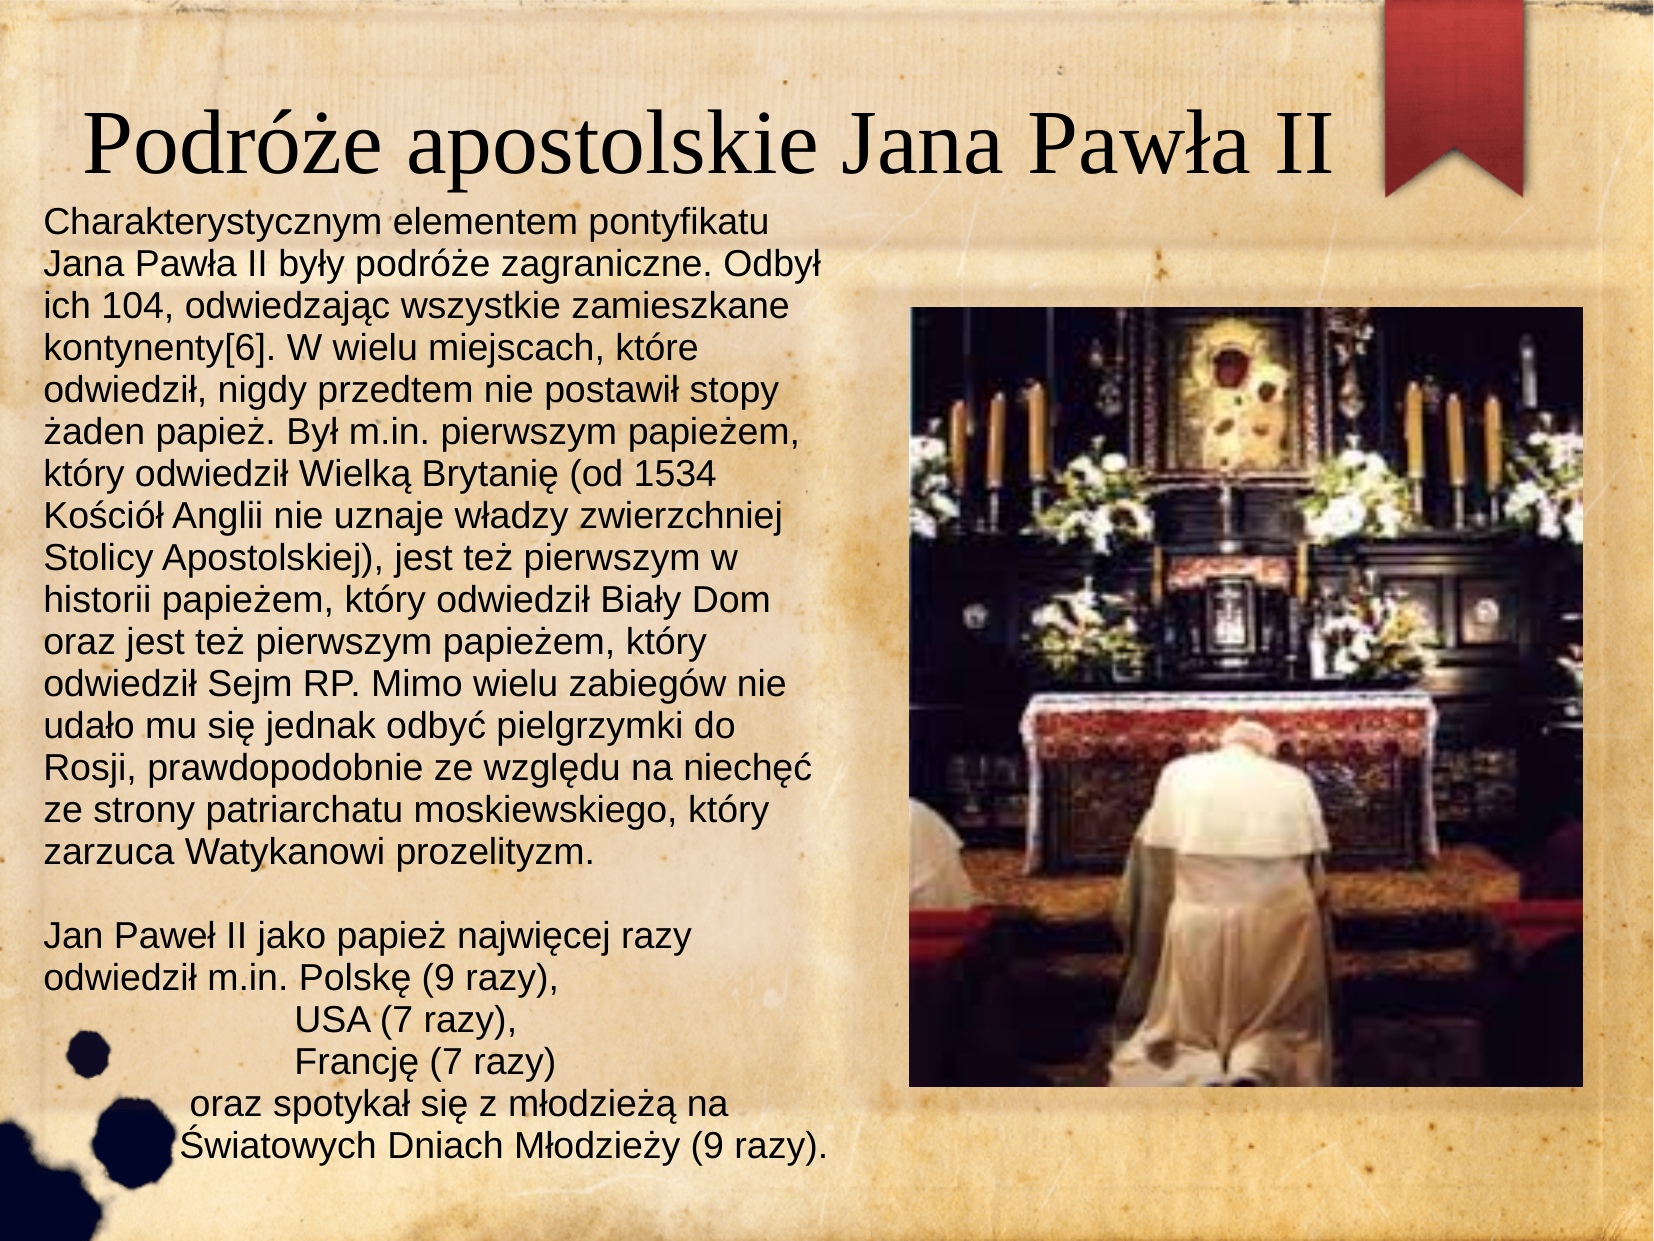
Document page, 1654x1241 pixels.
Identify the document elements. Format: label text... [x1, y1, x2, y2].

text_box Charakterystycznym elementem pontyfikatu Jana Pawła II były podróże zagraniczne. Odbył ich 104, odwiedzając wszystkie zamieszkane kontynenty[6]. W wielu miejscach, które odwiedził, nigdy przedtem nie postawił stopy żaden papież. Był m.in. pierwszym papieżem, który odwiedził Wielką Brytanię (od 1534 Kościół Anglii nie uznaje władzy zwierzchniej Stolicy Apostolskiej), jest też pierwszym w historii papieżem, który odwiedził Biały Dom oraz jest też pierwszym papieżem, który odwiedził Sejm RP. Mimo wielu zabiegów nie udało mu się jednak odbyć pielgrzymki do Rosji, prawdopodobnie ze względu na niechęć ze strony patriarchatu moskiewskiego, który zarzuca Watykanowi prozelityzm. Jan Paweł II jako papież najwięcej razy odwiedził m.in. Polskę (9 razy), USA (7 razy), Francję (7 razy) oraz spotykał się z młodzieżą na Światowych Dniach Młodzieży (9 razy). [28, 193, 850, 1193]
title Podróże apostolskie Jana Pawła II [82, 49, 1347, 237]
picture [0, 0, 1654, 1241]
